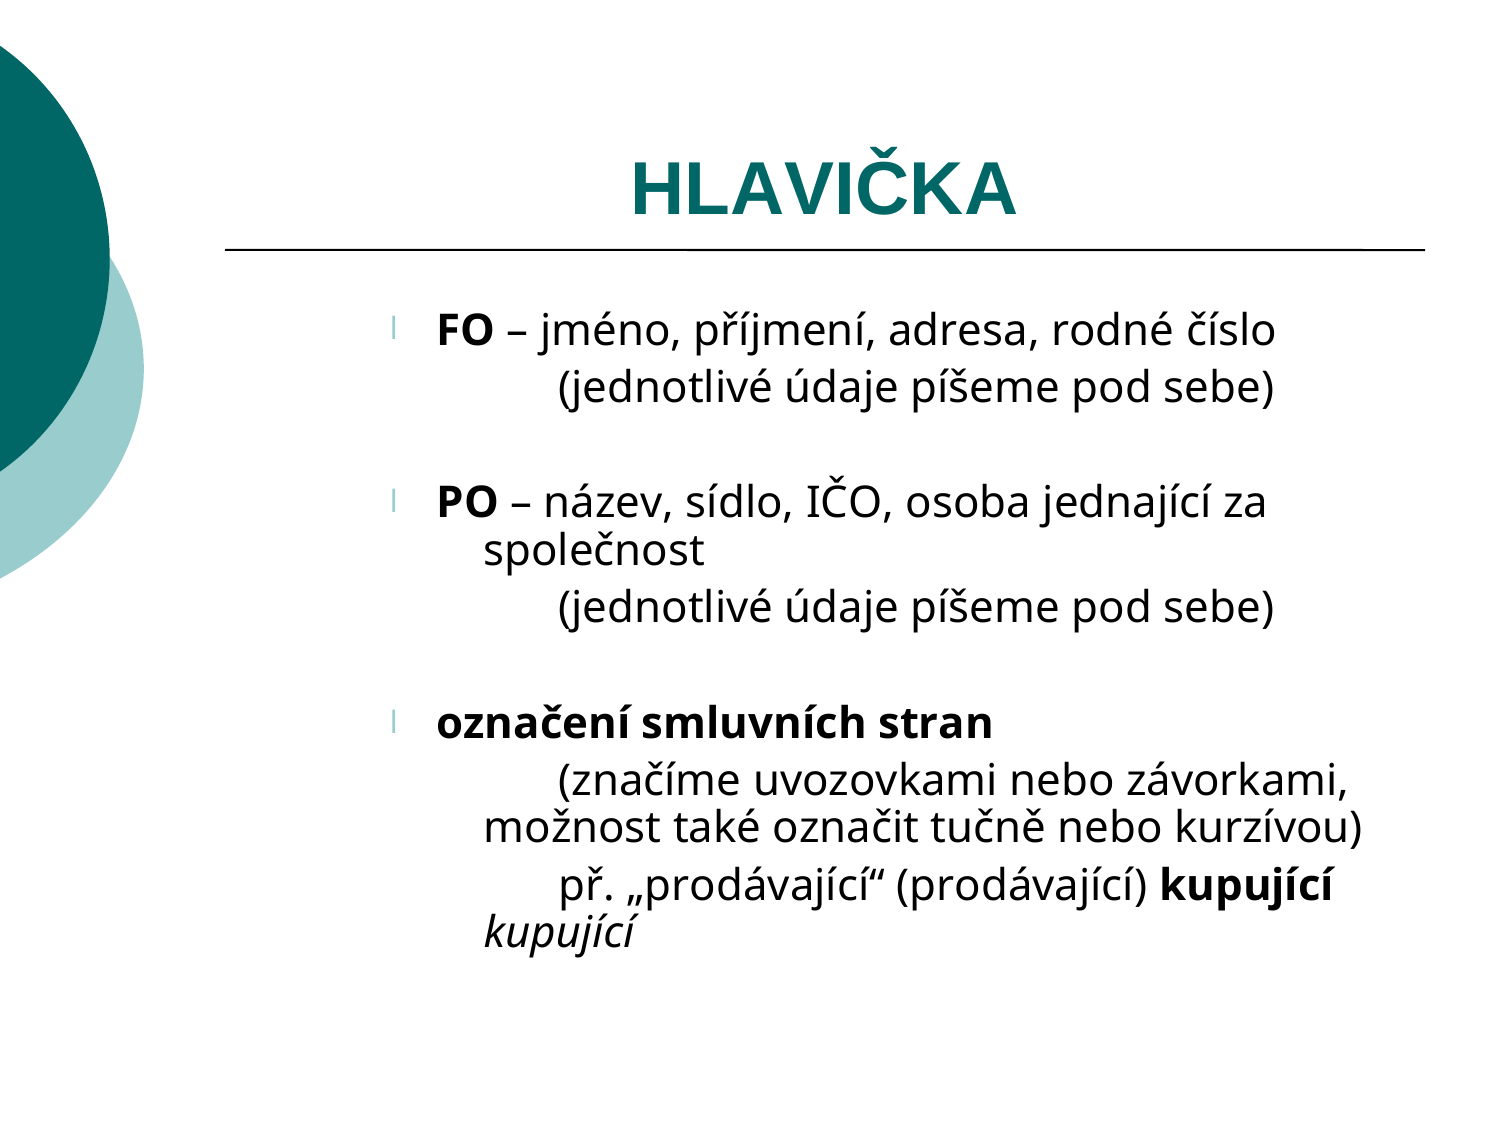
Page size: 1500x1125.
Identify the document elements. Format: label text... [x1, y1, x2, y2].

list FO – jméno, příjmení, adresa, rodné číslo (jednotlivé údaje píšeme pod sebe) PO – název, sídlo, IČO, osoba jednající za společnost (jednotlivé údaje píšeme pod sebe) označení smluvních stran (značíme uvozovkami nebo závorkami, možnost také označit tučně nebo kurzívou) př. „prodávající“ (prodávající) kupující kupující [224, 299, 1425, 975]
title HLAVIČKA [224, 49, 1425, 237]
